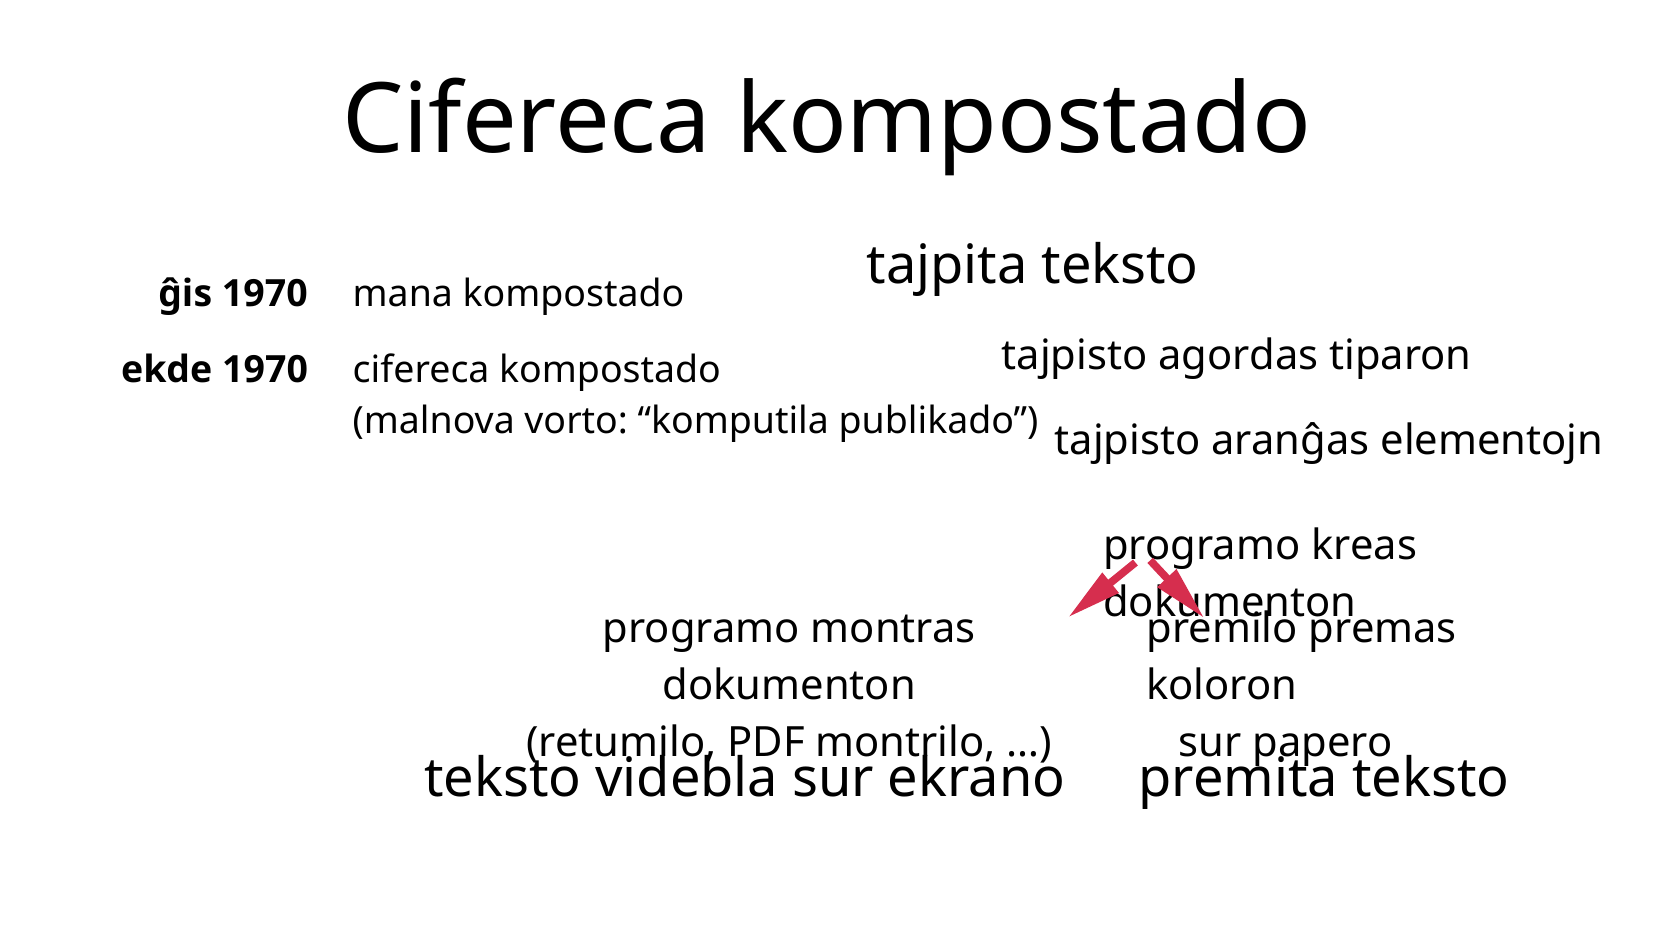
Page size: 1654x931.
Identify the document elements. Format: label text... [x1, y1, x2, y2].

text_box programo kreas dokumenton [1088, 507, 1654, 628]
text_box programo montras dokumenton (retumilo, PDF montrilo, …) [488, 590, 1091, 711]
text_box premilo premas koloron sur papero [1131, 590, 1601, 711]
text_box ĝis 1970 [95, 258, 323, 321]
text_box tajpita teksto [851, 217, 1179, 301]
title Cifereca kompostado [82, 37, 1571, 193]
text_box cifereca kompostado (malnova vorto: “komputila publikado”) [337, 335, 993, 445]
text_box tajpisto agordas tiparon [986, 317, 1432, 386]
text_box teksto videbla sur ekrano [409, 731, 1008, 815]
text_box tajpisto aranĝas elementojn [1040, 402, 1555, 470]
text_box ekde 1970 [95, 335, 323, 398]
text_box mana kompostado [337, 258, 759, 332]
text_box premita teksto [1123, 731, 1483, 815]
